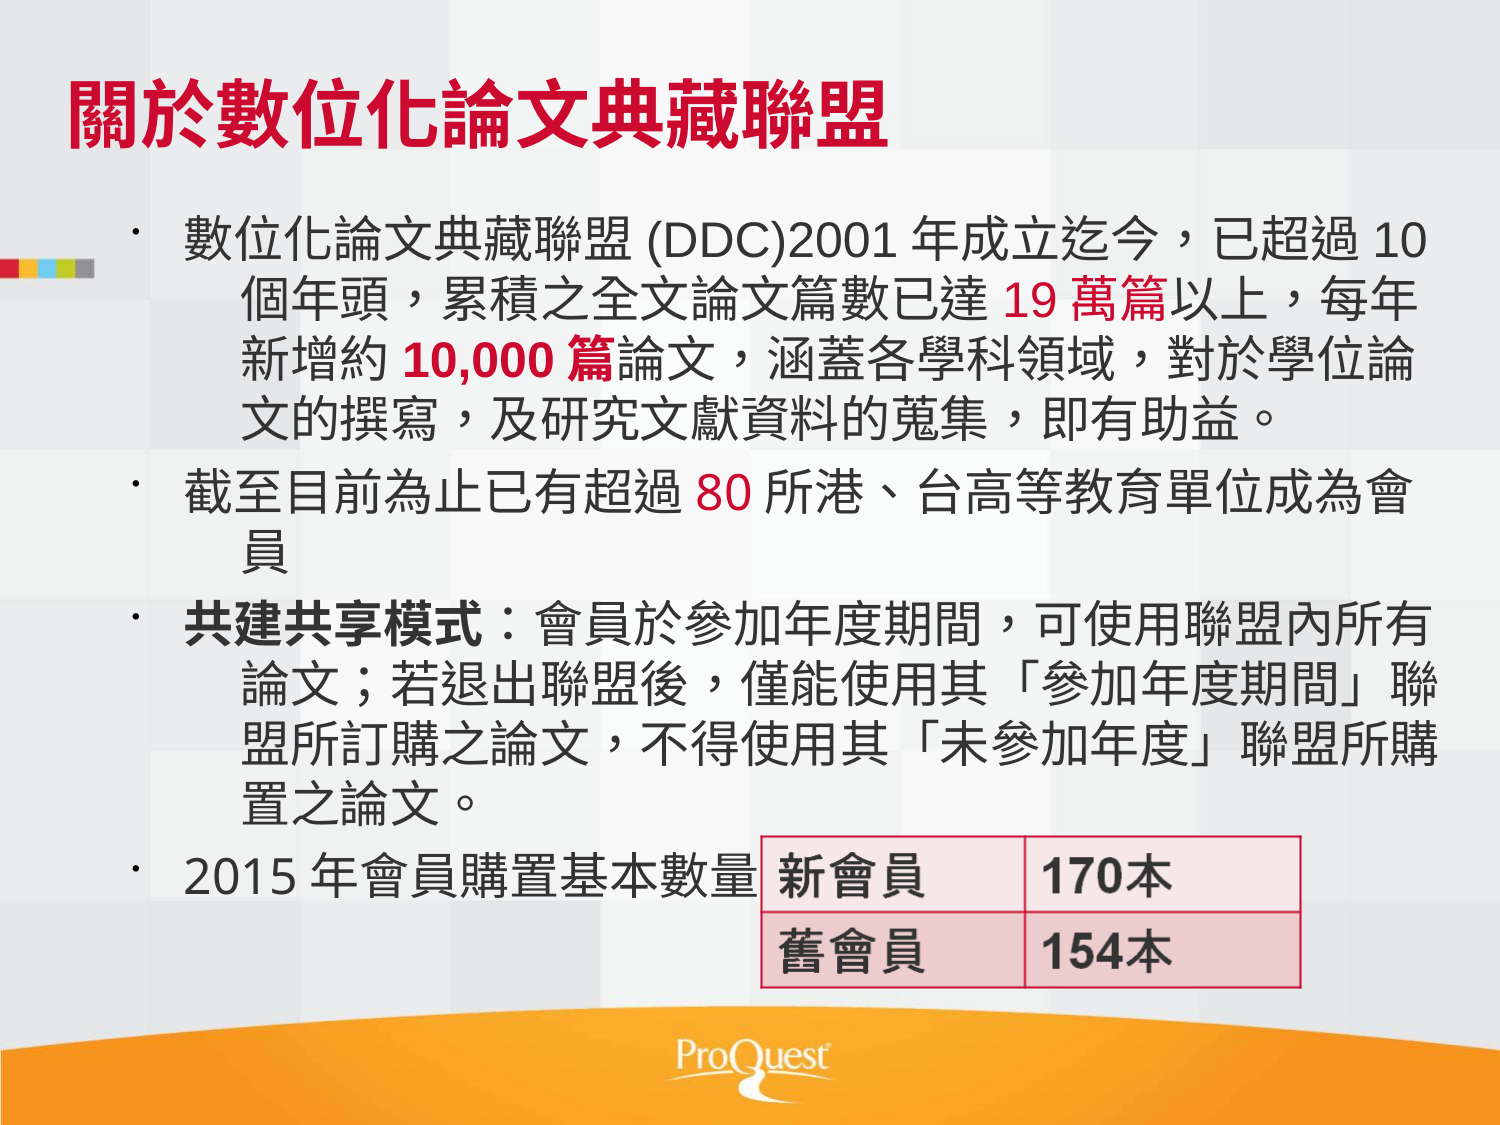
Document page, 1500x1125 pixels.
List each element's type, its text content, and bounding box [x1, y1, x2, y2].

picture [746, 826, 1312, 1000]
list 數位化論文典藏聯盟(DDC)2001年成立迄今，已超過10個年頭，累積之全文論文篇數已達19萬篇以上，每年新增約10,000篇論文，涵蓋各學科領域，對於學位論文的撰寫，及研究文獻資料的蒐集，即有助益。 截至目前為止已有超過80所港、台高等教育單位成為會員 共建共享模式：會員於參加年度期間，可使用聯盟內所有論文；若退出聯盟後，僅能使用其「參加年度期間」聯盟所訂購之論文，不得使用其「未參加年度」聯盟所購置之論文。 2015年會員購置基本數量 [112, 200, 1463, 997]
title 關於數位化論文典藏聯盟 [50, 24, 1451, 200]
